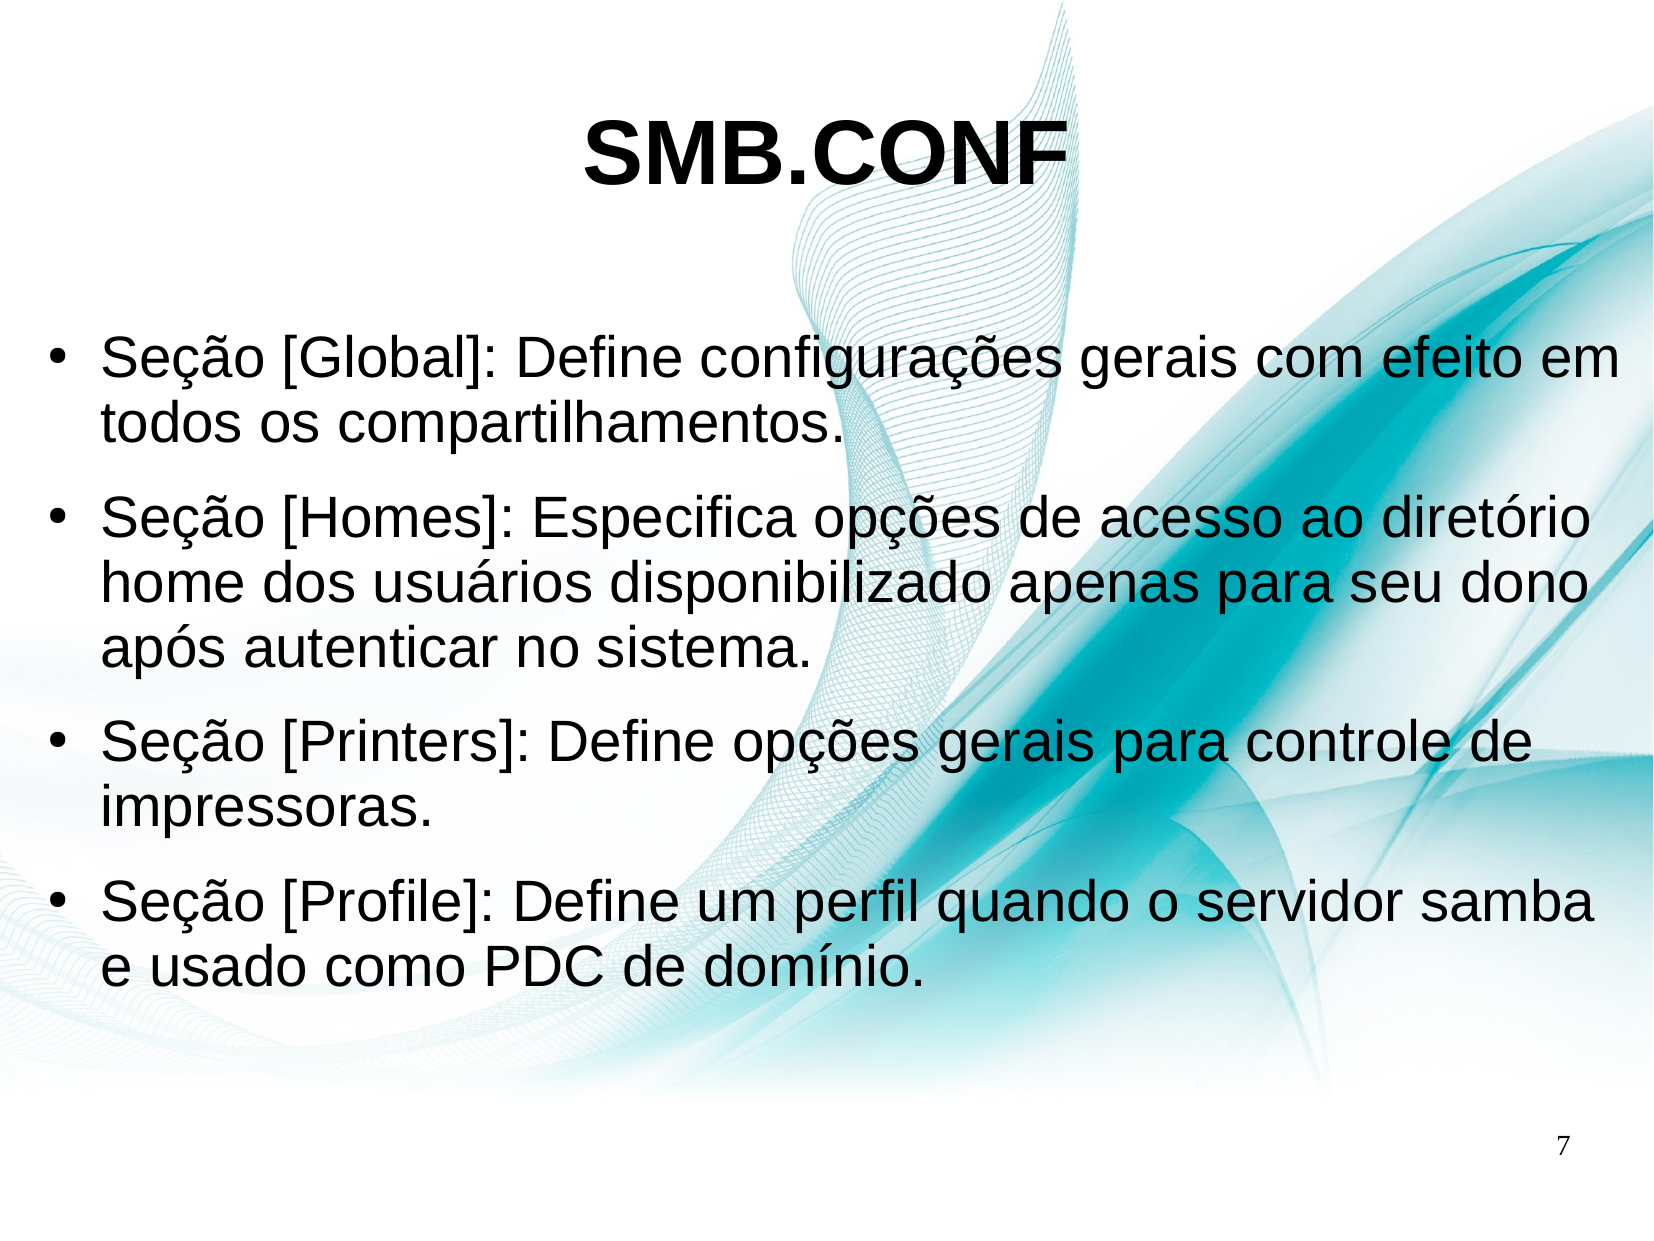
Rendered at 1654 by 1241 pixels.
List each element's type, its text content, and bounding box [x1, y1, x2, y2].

title SMB.CONF [82, 56, 1571, 250]
list Seção [Global]: Define configurações gerais com efeito em todos os compartilhamentos. Seção [Homes]: Especifica opções de acesso ao diretório home dos usuários disponibilizado apenas para seu dono após autenticar no sistema. Seção [Printers]: Define opções gerais para controle de impressoras. Seção [Profile]: Define um perfil quando o servidor samba e usado como PDC de domínio. [29, 324, 1625, 1144]
picture [0, 0, 1654, 1125]
